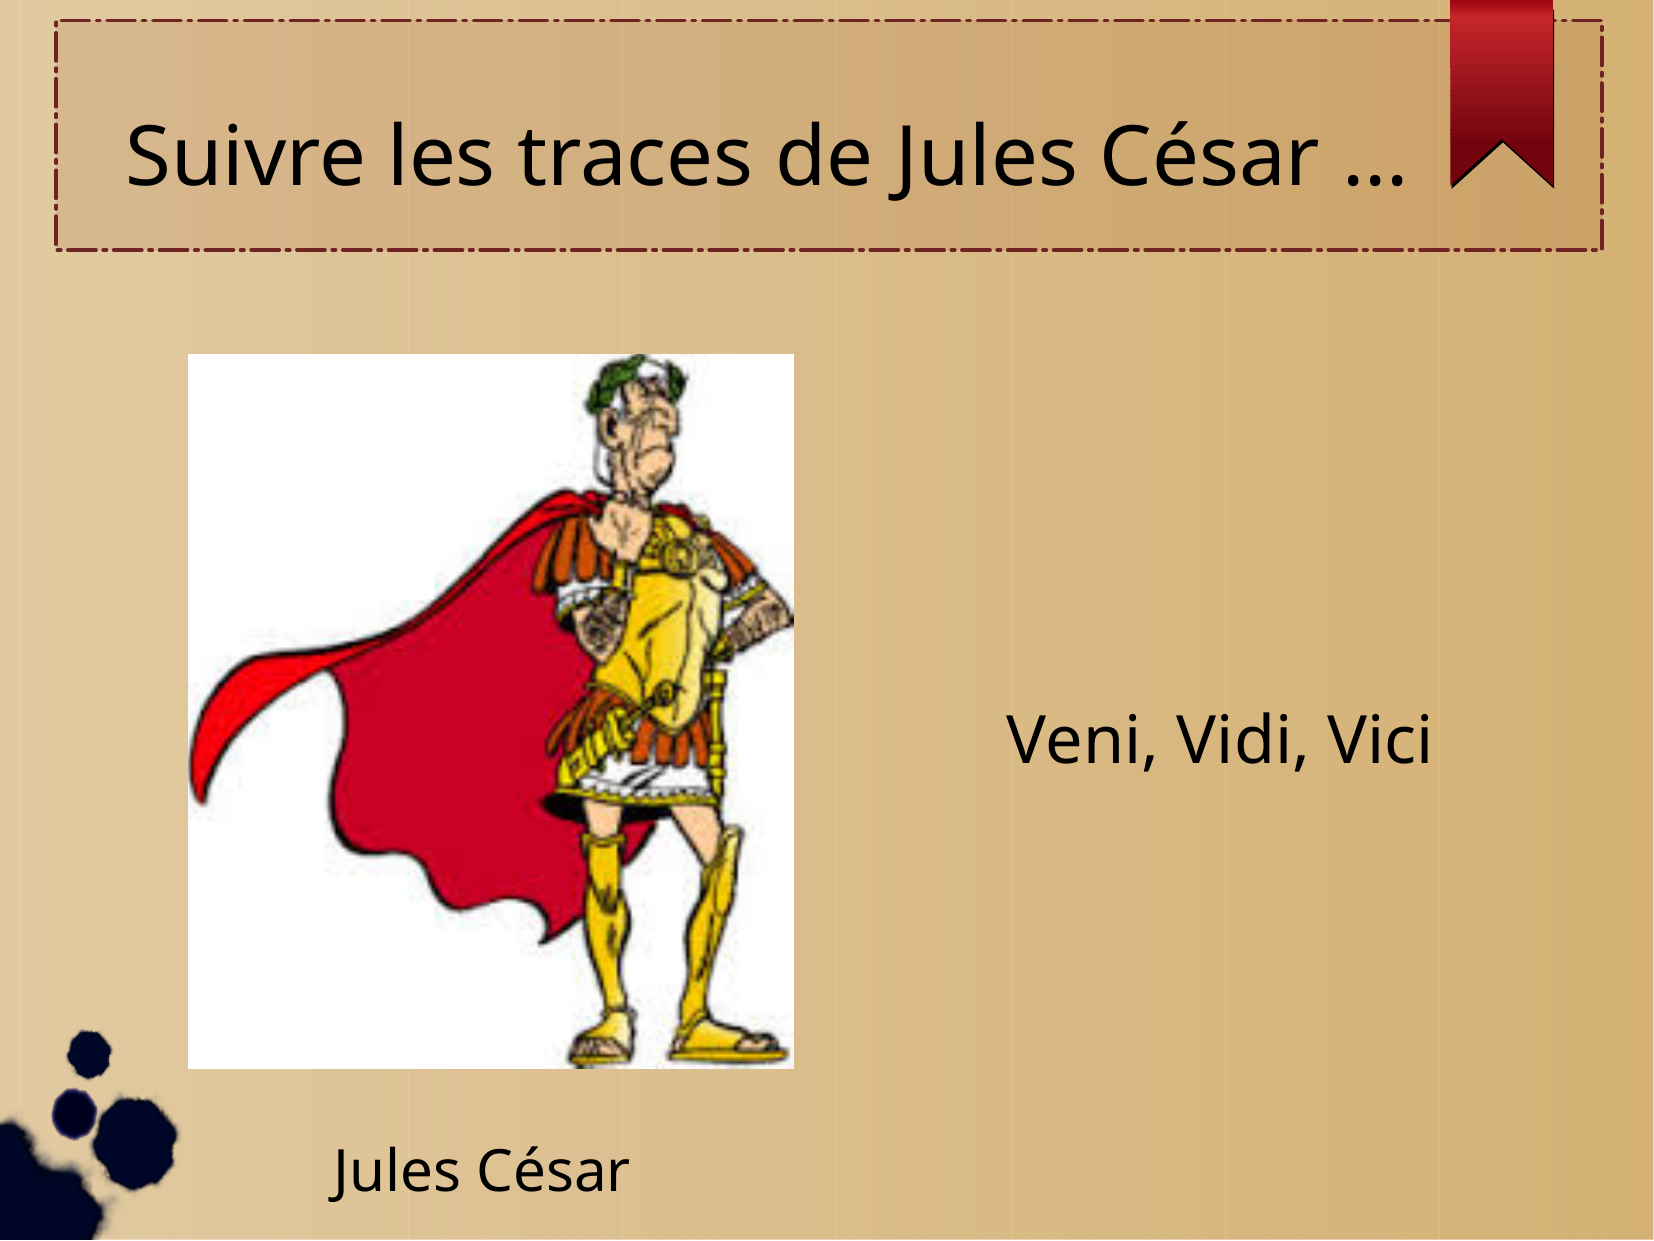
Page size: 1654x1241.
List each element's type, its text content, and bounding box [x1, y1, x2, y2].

text_box Veni, Vidi, Vici [992, 685, 1560, 922]
text_box Jules César [318, 1122, 934, 1219]
picture [188, 354, 794, 1070]
title Suivre les traces de Jules César ... [82, 49, 1453, 257]
